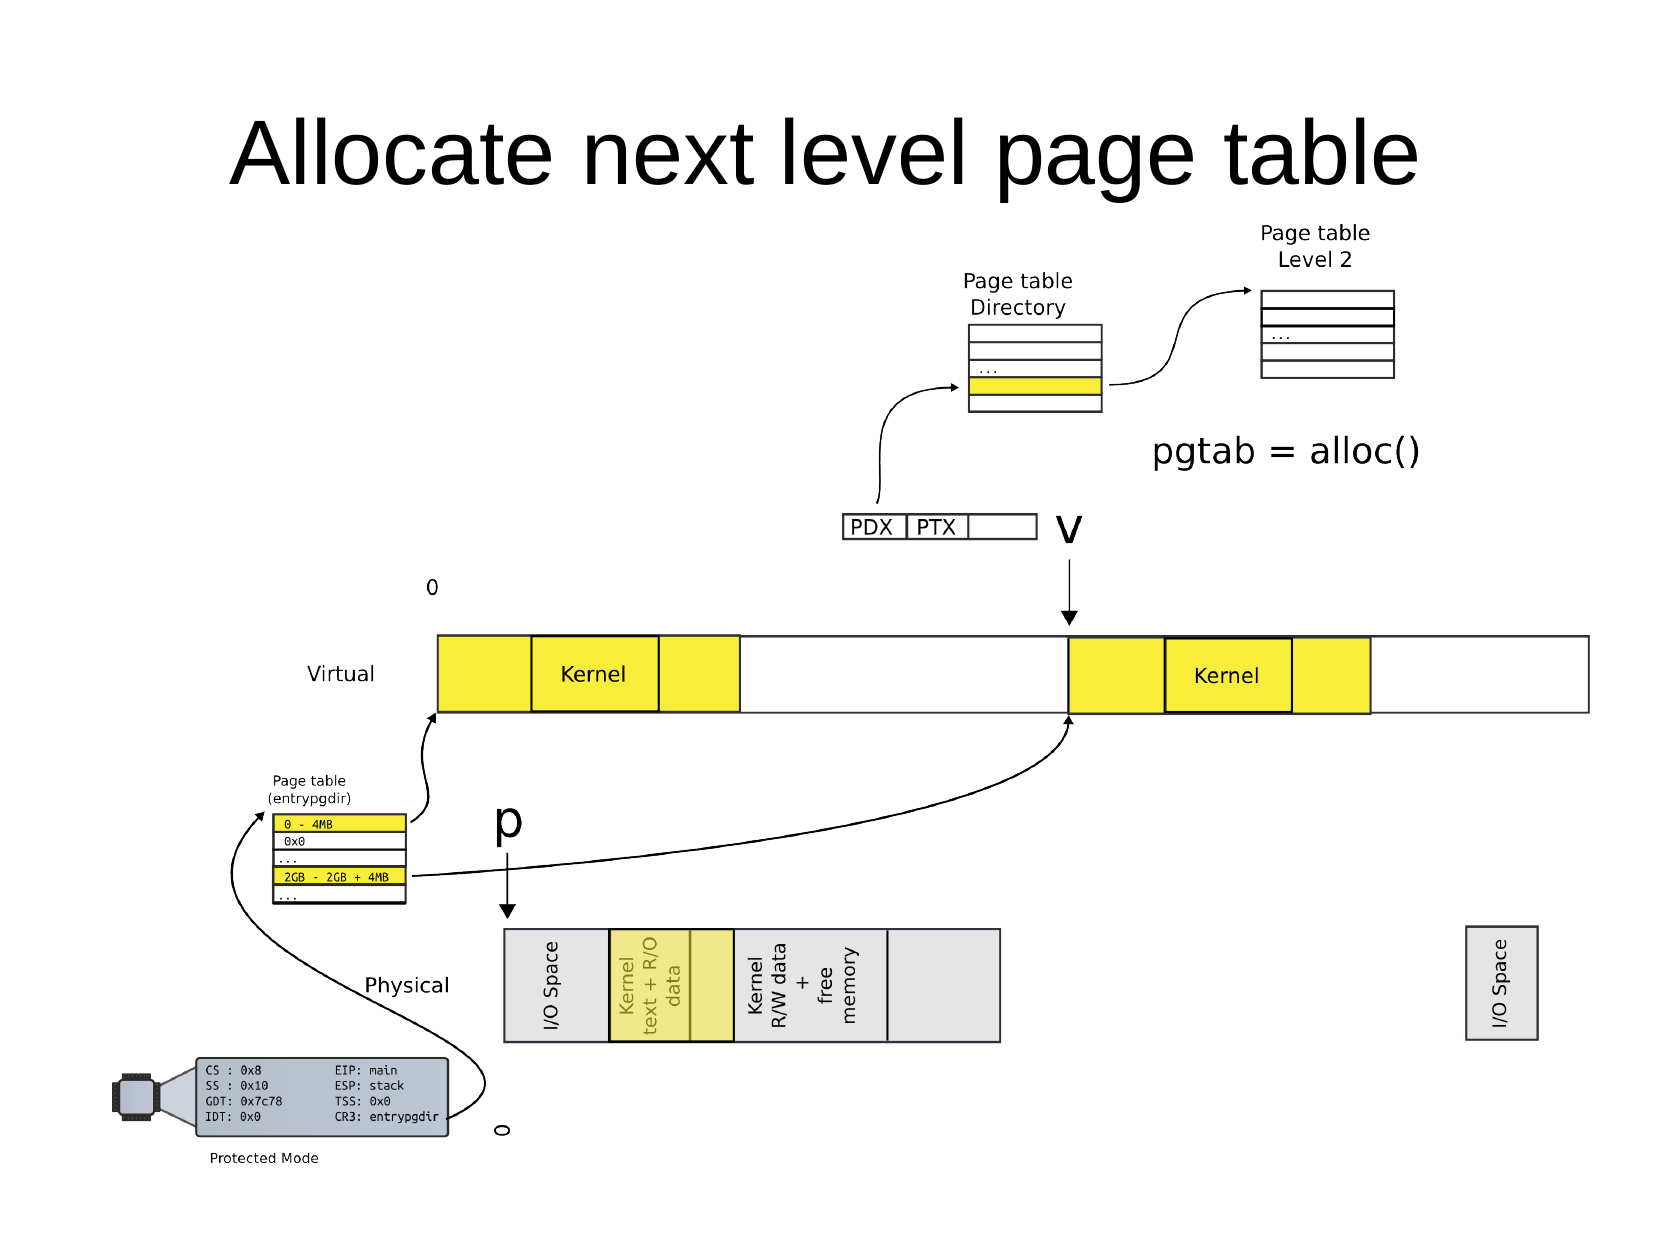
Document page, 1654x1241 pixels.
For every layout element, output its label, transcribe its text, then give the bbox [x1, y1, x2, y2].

title Allocate next level page table [82, 49, 1571, 257]
picture [112, 224, 1590, 1163]
